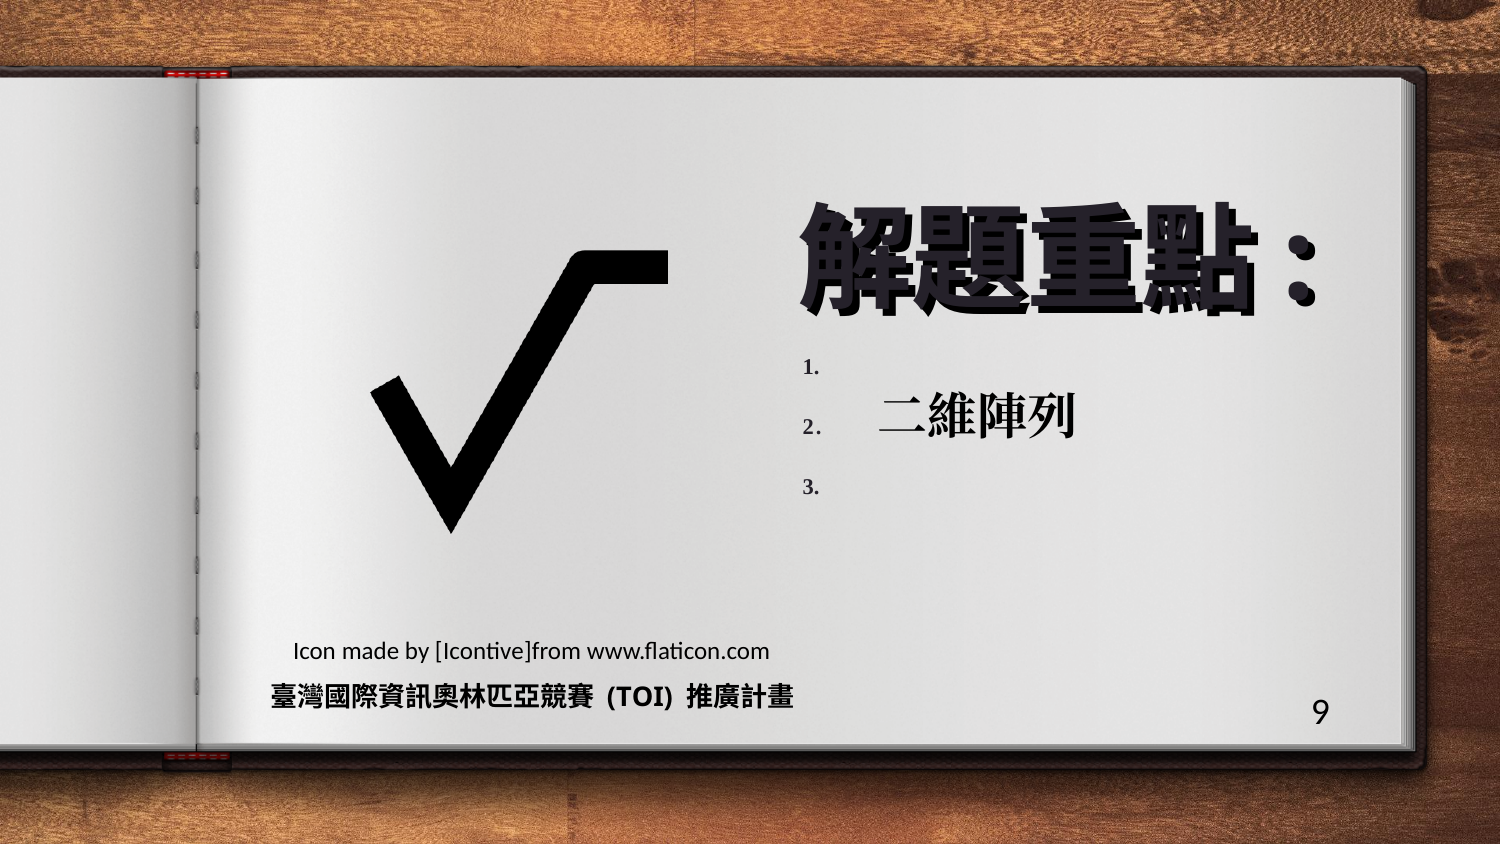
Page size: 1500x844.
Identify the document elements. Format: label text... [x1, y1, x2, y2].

text_box [1295, 672, 1386, 737]
picture [317, 183, 718, 584]
subtitle 二維陣列 [787, 309, 1341, 584]
text_box Icon made by [Icontive]from www.flaticon.com [278, 627, 867, 672]
title 解題重點: [782, 146, 1313, 338]
